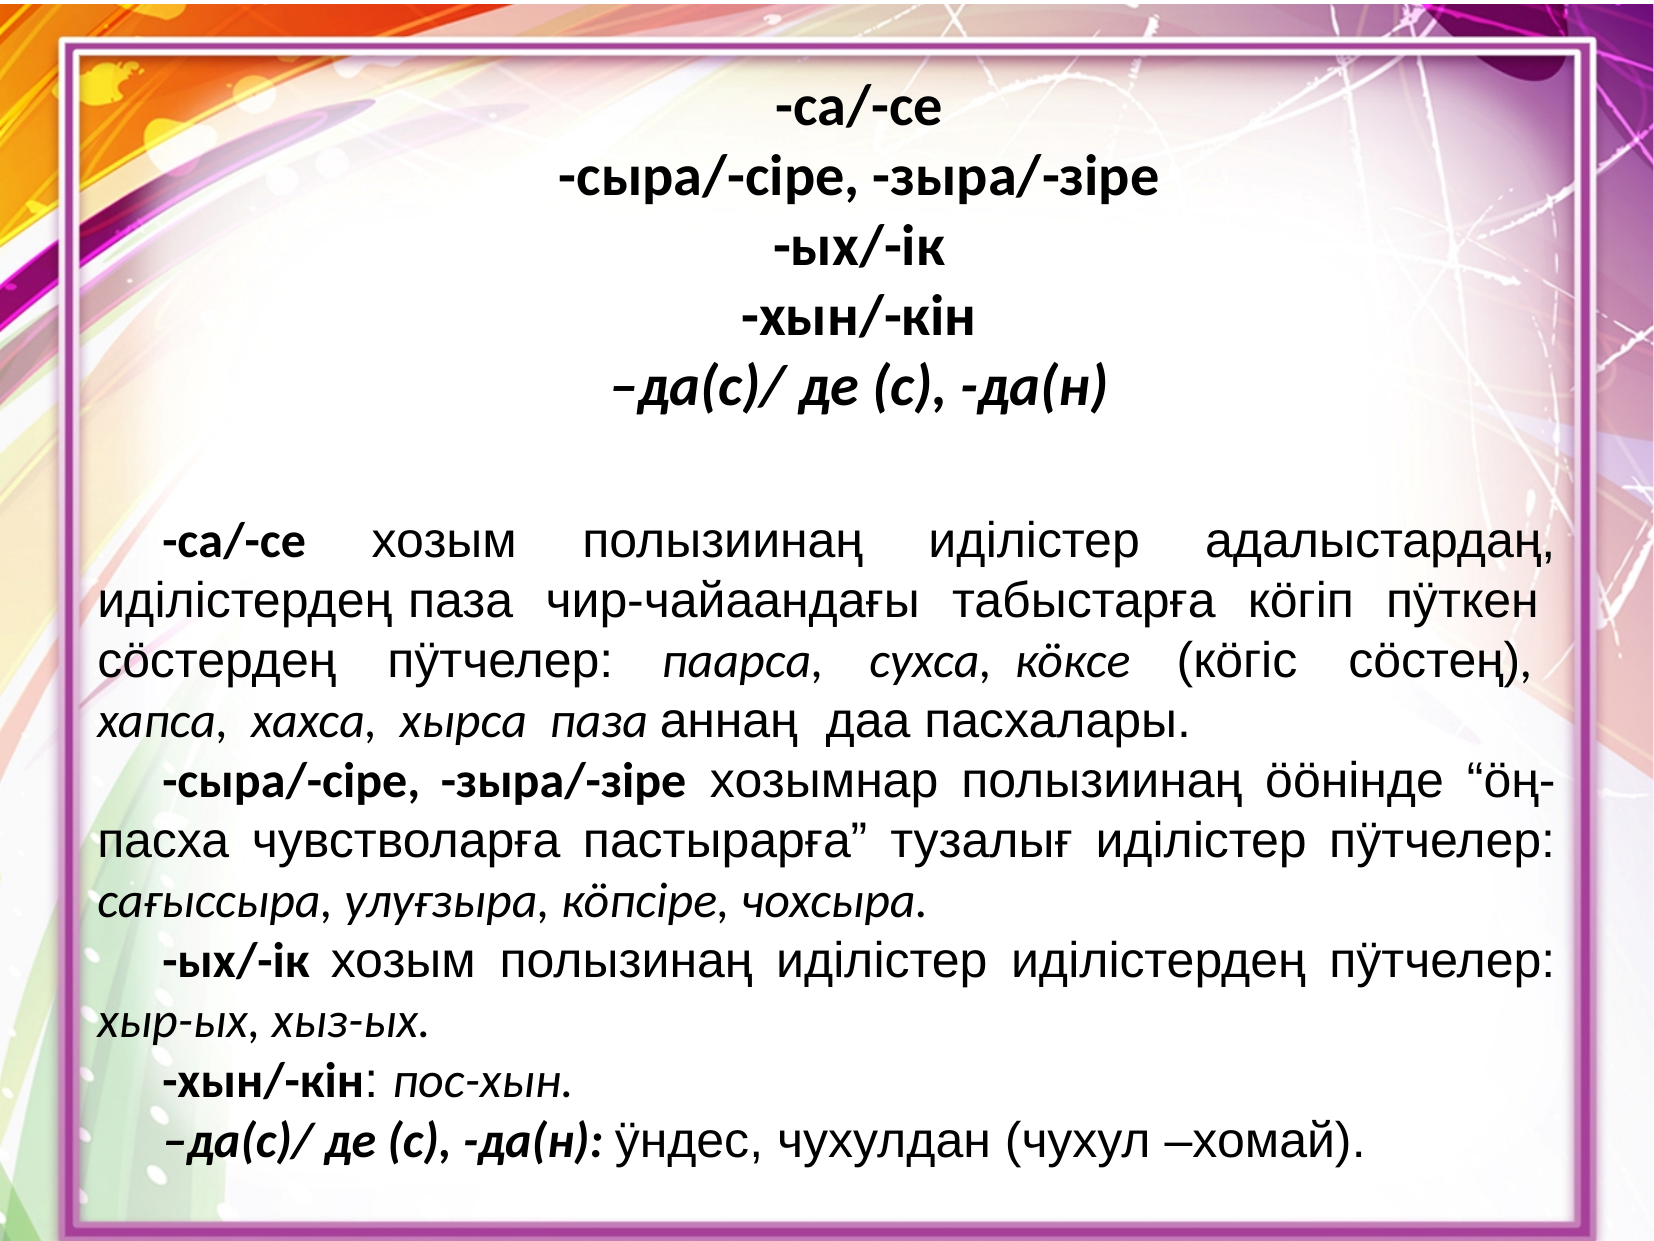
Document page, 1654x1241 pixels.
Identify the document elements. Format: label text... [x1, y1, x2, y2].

picture [0, 4, 1654, 1241]
text_box -са/-се -сыра/-сiре, -зыра/-зiре -ых/-iк -хын/-кiн –да(с)/ де (с), -да(н) -са/-се хозым полызиинаң идiлiстер адалыстардаң, идiлiстердең паза чир-чайаандағы табыстарға кӧгiп пӱткен сӧстердең пӱтчелер: паарса, сухса, кӧксе (кӧгiс сӧстең), хапса, хахса, хырса паза аннаң даа пасхалары. -сыра/-сiре, -зыра/-зiре хозымнар полызиинаң ӧӧнiнде “ӧң-пасха чувстволарға пастырарға” тузалығ идiлiстер пӱтчелер: сағыссыра, улуғзыра, кӧпсiре, чохсыра. -ых/-iк хозым полызинаң идiлiстер идiлiстердең пӱтчелер: хыр-ых, хыз-ых. -хын/-кiн: пос-хын. –да(с)/ де (с), -да(н): ӱндес, чухулдан (чухул –хомай). [82, 60, 1571, 996]
